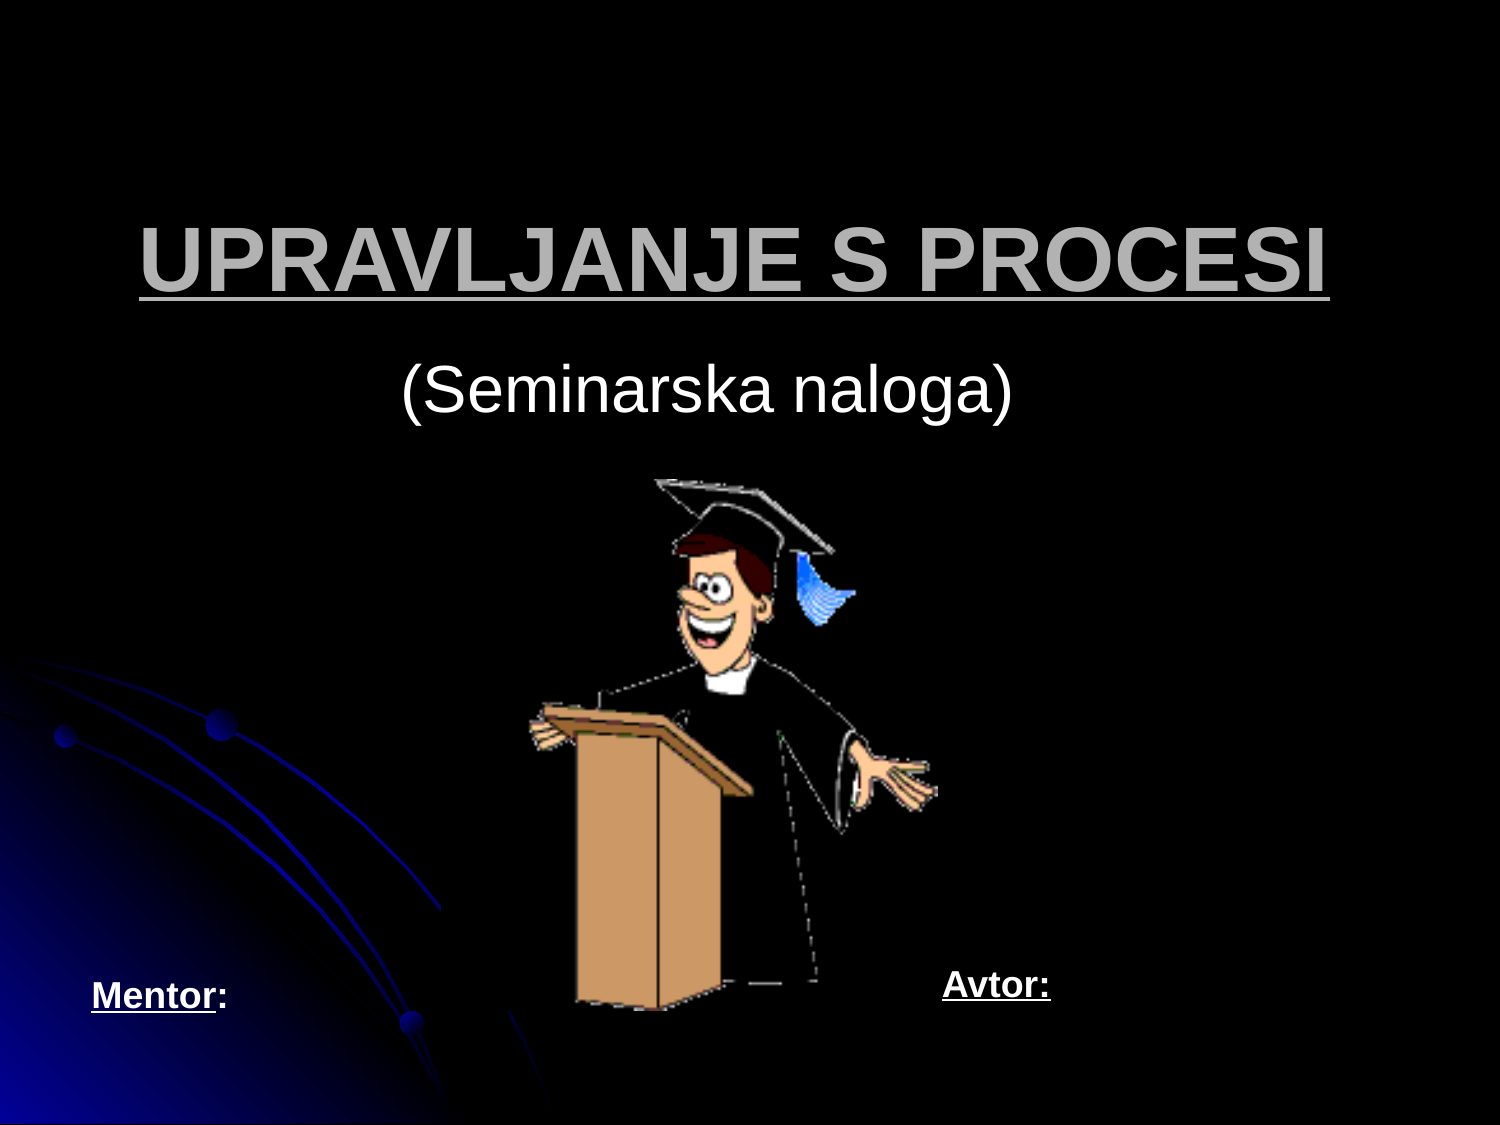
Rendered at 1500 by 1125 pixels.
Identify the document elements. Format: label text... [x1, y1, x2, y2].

title UPRAVLJANJE S PROCESI [112, 137, 1358, 373]
text_box Avtor: [927, 952, 1471, 1013]
subtitle (Seminarska naloga) [183, 338, 1234, 626]
picture [441, 479, 938, 1011]
text_box Mentor: [76, 964, 561, 1024]
chart [442, 479, 940, 1012]
